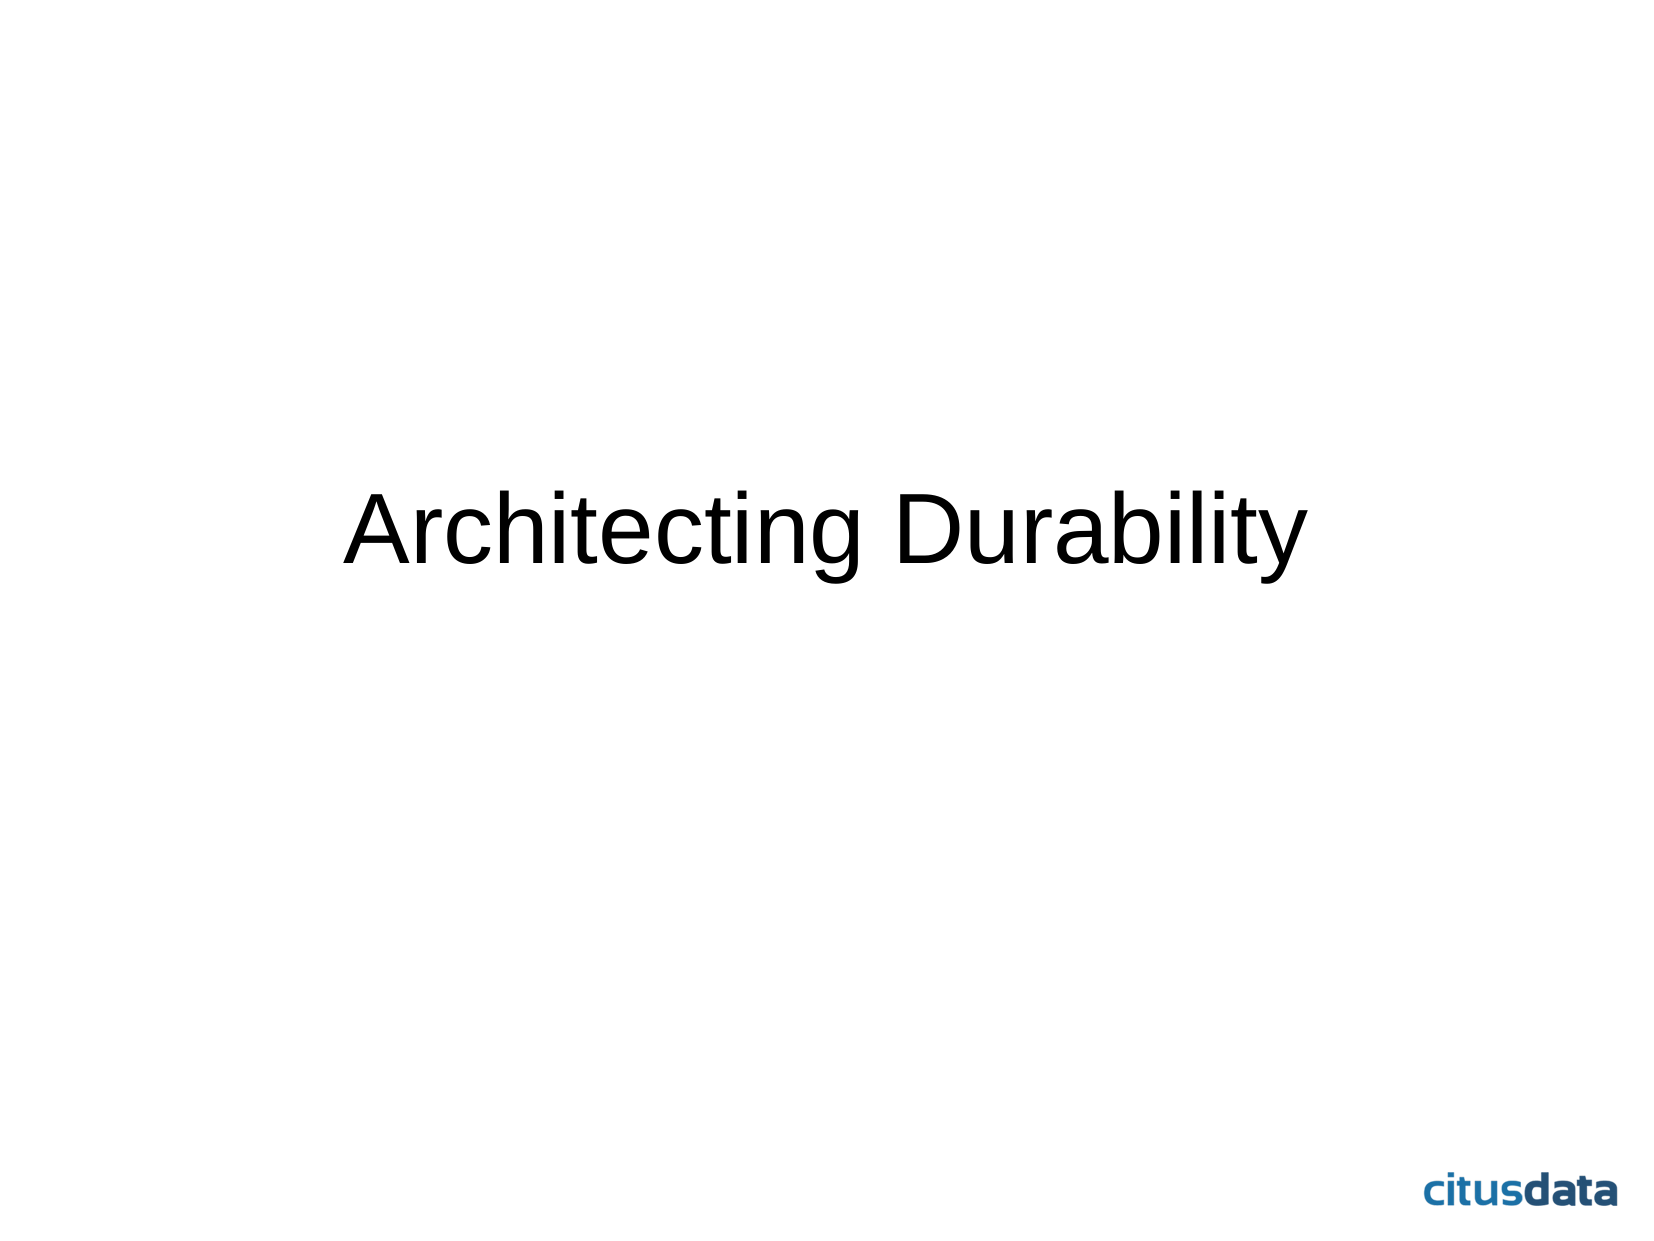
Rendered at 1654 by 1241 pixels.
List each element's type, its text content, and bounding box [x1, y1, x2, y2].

subtitle Architecting Durability [82, 49, 1571, 1010]
picture [1420, 1167, 1622, 1209]
